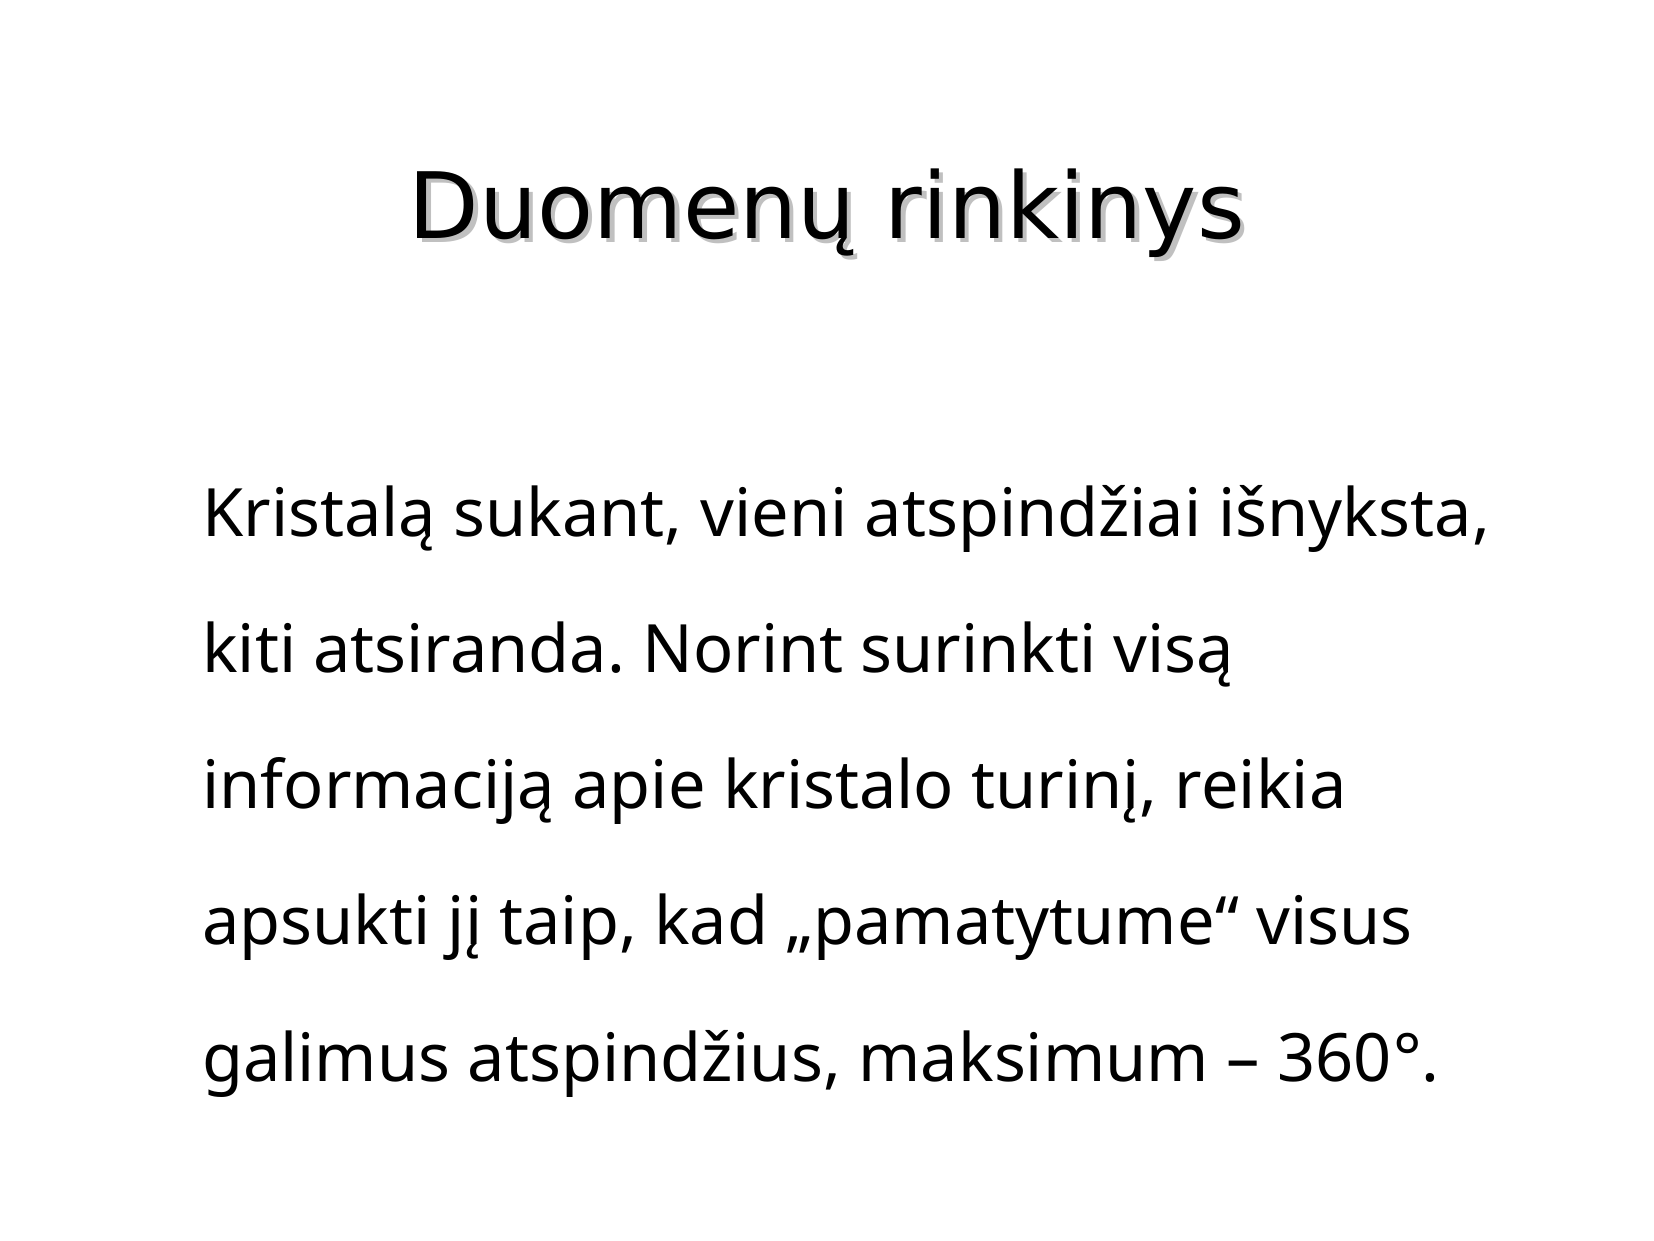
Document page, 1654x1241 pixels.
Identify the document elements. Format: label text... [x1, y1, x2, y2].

text_box Kristalą sukant, vieni atspindžiai išnyksta, kiti atsiranda. Norint surinkti visą informaciją apie kristalo turinį, reikia apsukti jį taip, kad „pamatytume“ visus galimus atspindžius, maksimum – 360°. [187, 412, 1565, 1231]
title Duomenų rinkinys [121, 102, 1534, 311]
